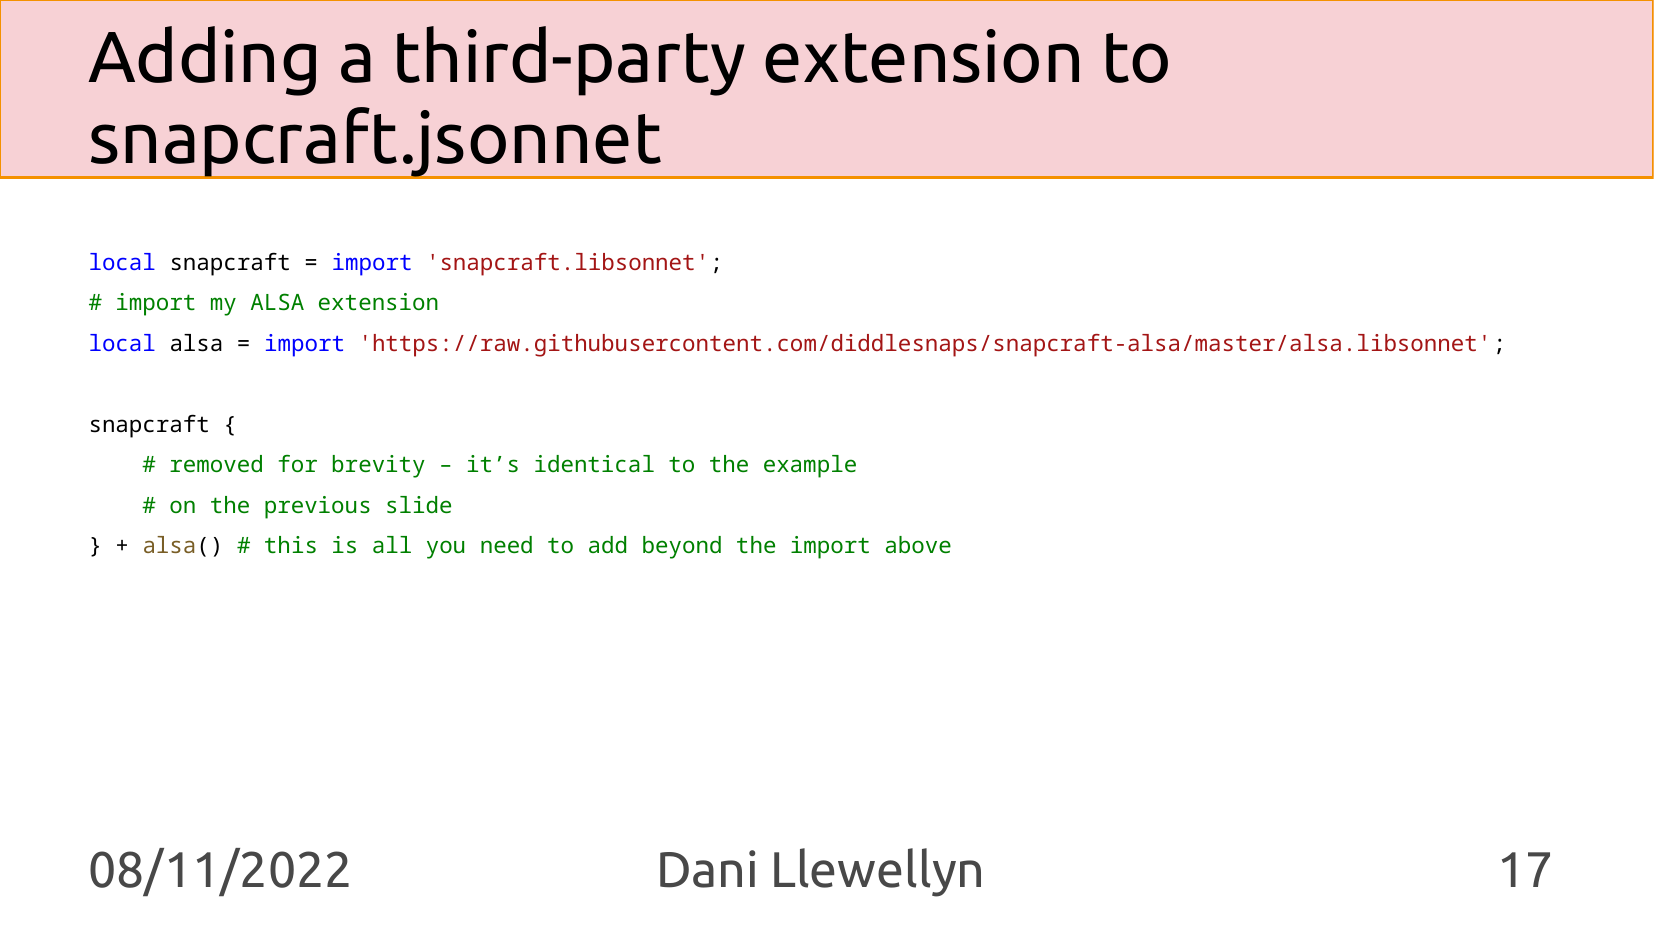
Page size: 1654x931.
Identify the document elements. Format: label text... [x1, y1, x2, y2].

list local snapcraft = import 'snapcraft.libsonnet'; # import my ALSA extension local alsa = import 'https://raw.githubusercontent.com/diddlesnaps/snapcraft-alsa/master/alsa.libsonnet'; snapcraft { # removed for brevity – it’s identical to the example # on the previous slide } + alsa() # this is all you need to add beyond the import above [88, 236, 1565, 562]
title Adding a third-party extension to snapcraft.jsonnet [88, 14, 1565, 178]
